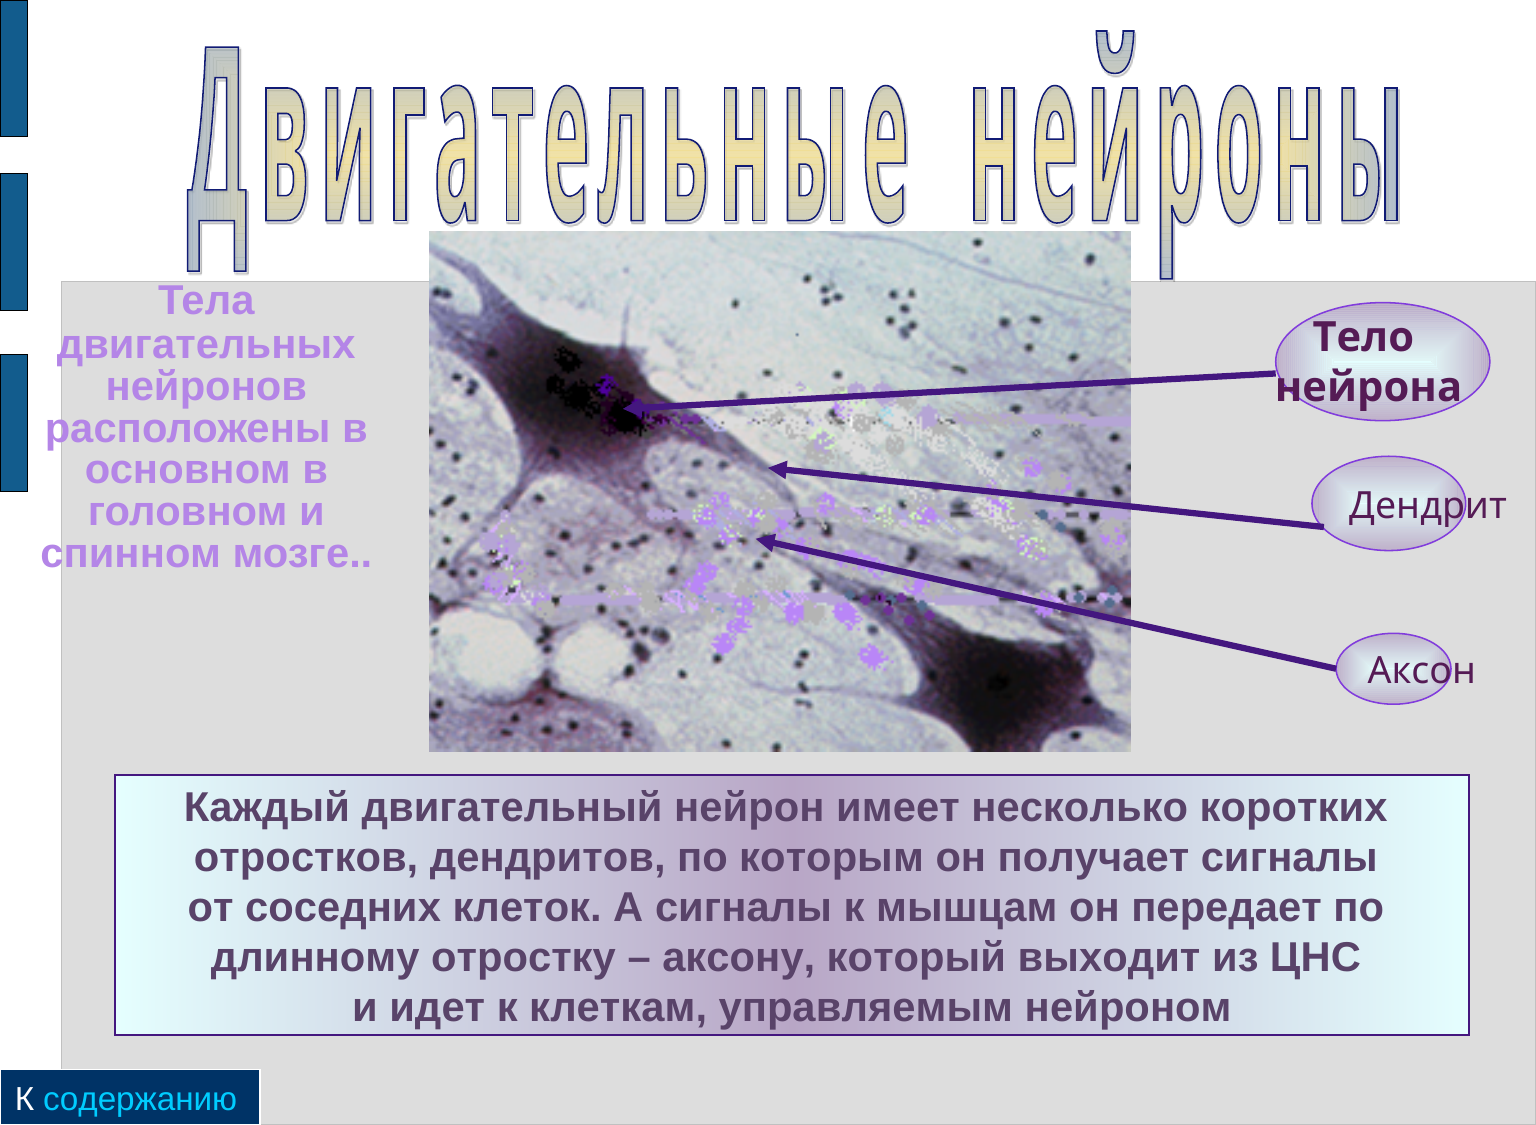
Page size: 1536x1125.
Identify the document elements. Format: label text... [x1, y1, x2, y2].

text_box Двигательные нейроны [830, 87, 843, 221]
text_box Двигательные нейроны [546, 85, 587, 224]
text_box Двигательные нейроны [973, 87, 1014, 221]
text_box Двигательные нейроны [1385, 87, 1397, 221]
text_box Двигательные нейроны [187, 47, 246, 272]
text_box Каждый двигательный нейрон имеет несколько коротких отростков, дендритов, по которым он получает сигналы от соседних клеток. А сигналы к мышцам он передает по длинному отростку – аксону, который выходит из ЦНС и идет к клеткам, управляемым нейроном [114, 774, 1470, 1035]
text_box Двигательные нейроны [1034, 85, 1075, 224]
text_box Двигательные нейроны [724, 87, 765, 221]
text_box Двигательные нейроны [1217, 85, 1260, 224]
text_box Двигательные нейроны [437, 85, 476, 224]
list Тела двигательных нейронов расположены в основном в головном и спинном мозге.. [0, 267, 412, 752]
picture [429, 231, 1131, 752]
text_box Двигательные нейроны [1092, 87, 1138, 221]
text_box Двигательные нейроны [1342, 87, 1379, 221]
text_box Двигательные нейроны [665, 87, 706, 221]
text_box Двигательные нейроны [787, 87, 825, 221]
text_box Двигательные нейроны [1160, 85, 1201, 279]
text_box Двигательные нейроны [326, 87, 371, 221]
text_box Двигательные нейроны [865, 85, 906, 224]
text_box К содержанию [0, 1069, 260, 1125]
text_box Тело нейрона [1237, 302, 1500, 418]
text_box Двигательные нейроны [265, 87, 306, 221]
text_box Двигательные нейроны [492, 87, 533, 221]
text_box Двигательные нейроны [598, 87, 643, 224]
text_box Двигательные нейроны [394, 87, 424, 221]
text_box Аксон [1336, 633, 1452, 705]
text_box Дендрит [1311, 456, 1466, 551]
text_box Двигательные нейроны [1096, 31, 1134, 74]
text_box Двигательные нейроны [1278, 87, 1319, 221]
